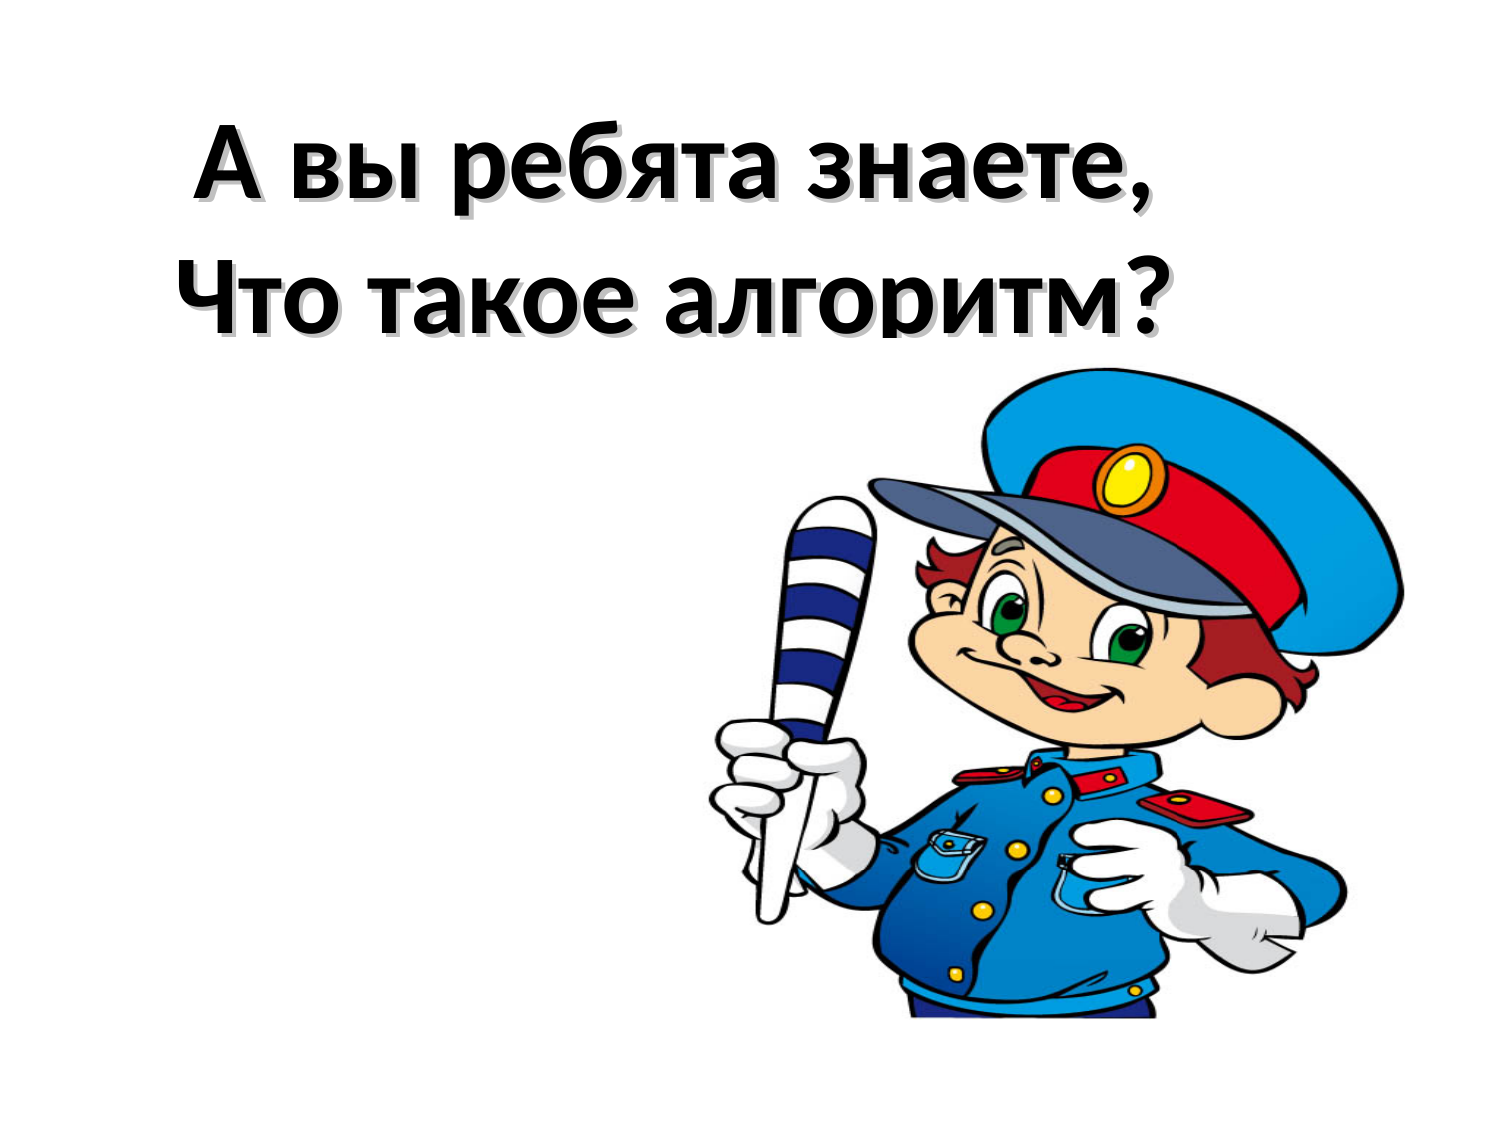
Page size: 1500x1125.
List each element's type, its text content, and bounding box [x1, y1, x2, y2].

picture [675, 338, 1440, 1044]
text_box А вы ребята знаете, Что такое алгоритм? [121, 78, 1229, 363]
